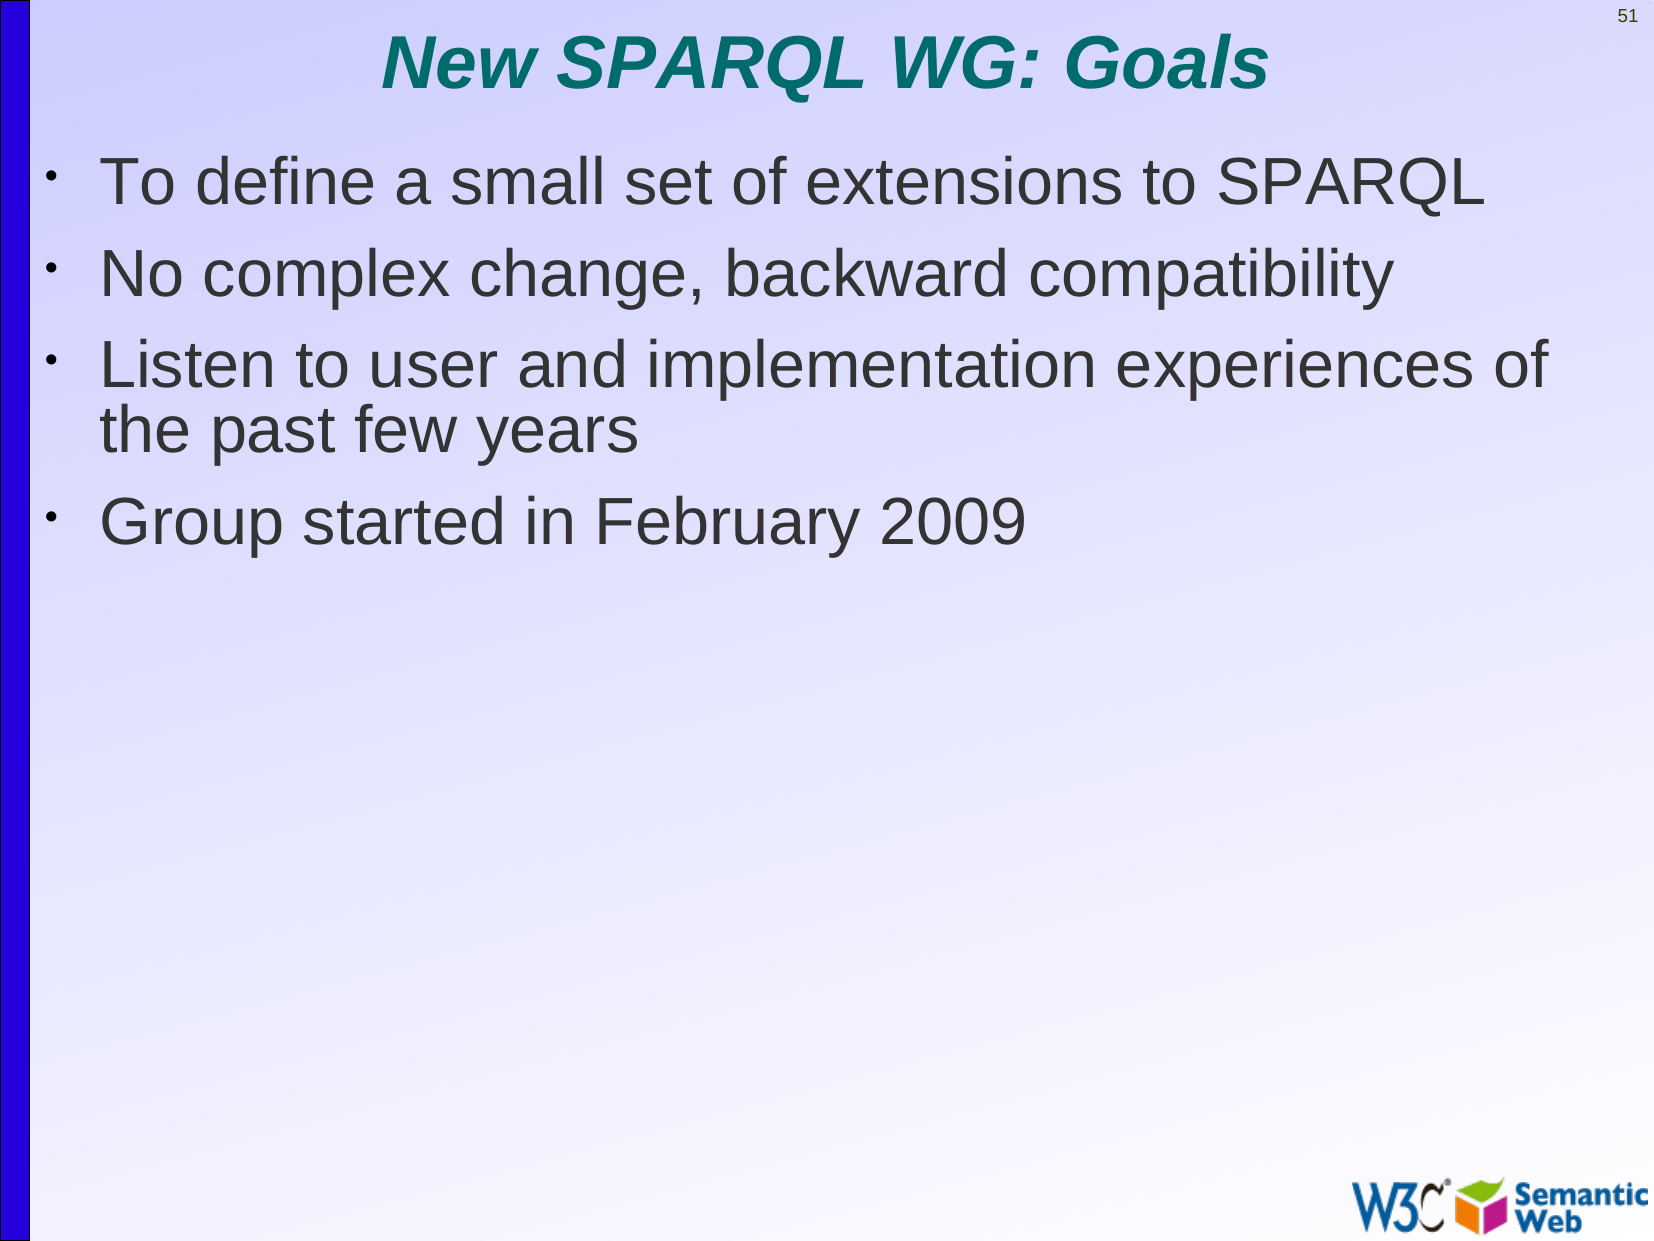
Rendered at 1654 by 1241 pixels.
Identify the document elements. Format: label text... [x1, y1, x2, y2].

picture [1352, 1175, 1648, 1235]
list To define a small set of extensions to SPARQL No complex change, backward compatibility Listen to user and implementation experiences of the past few years Group started in February 2009 [29, 147, 1624, 1119]
title New SPARQL WG: Goals [0, 5, 1654, 125]
